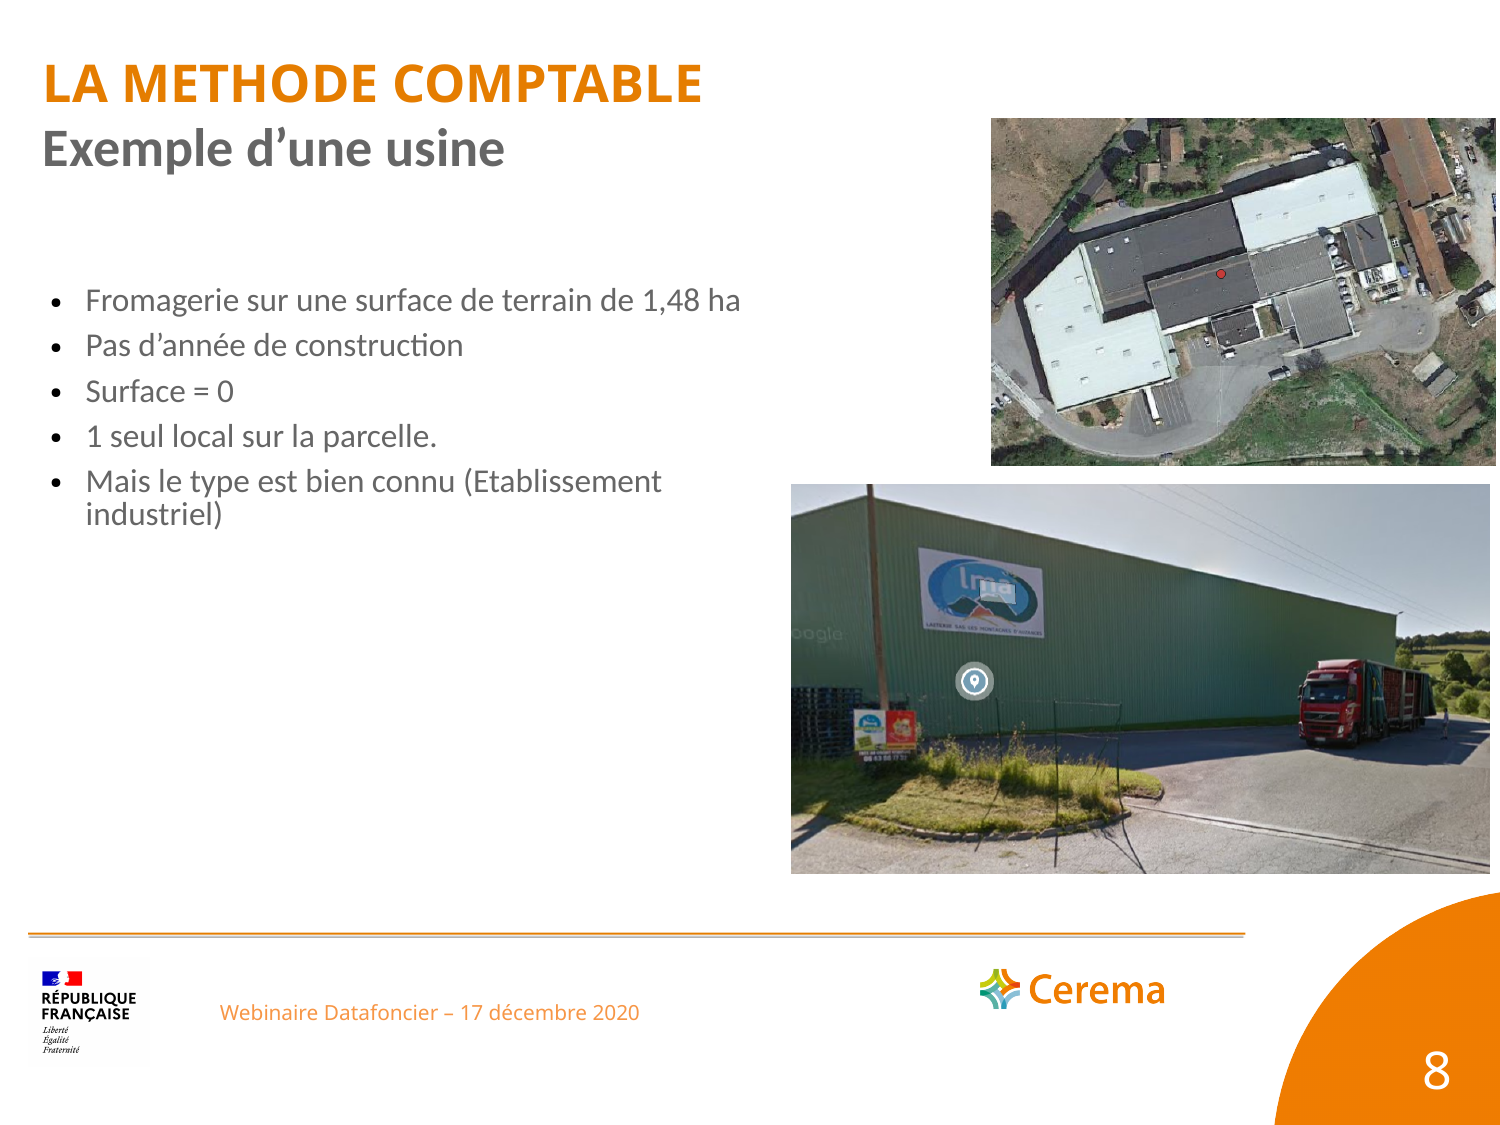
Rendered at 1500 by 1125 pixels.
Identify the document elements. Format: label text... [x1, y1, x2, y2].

picture [28, 957, 150, 1068]
picture [791, 484, 1490, 875]
text_box Exemple d’une usine [28, 118, 991, 188]
text_box Webinaire Datafoncier – 17 décembre 2020 [212, 992, 787, 1032]
text_box Fromagerie sur une surface de terrain de 1,48 ha Pas d’année de construction Surface = 0 1 seul local sur la parcelle. Mais le type est bien connu (Etablissement industriel) [35, 246, 804, 851]
text_box <numéro> [1407, 1029, 1456, 1116]
picture [991, 118, 1496, 466]
picture [960, 954, 1189, 1029]
picture [1272, 891, 1500, 1125]
text_box La methode comptable [28, 6, 1470, 118]
